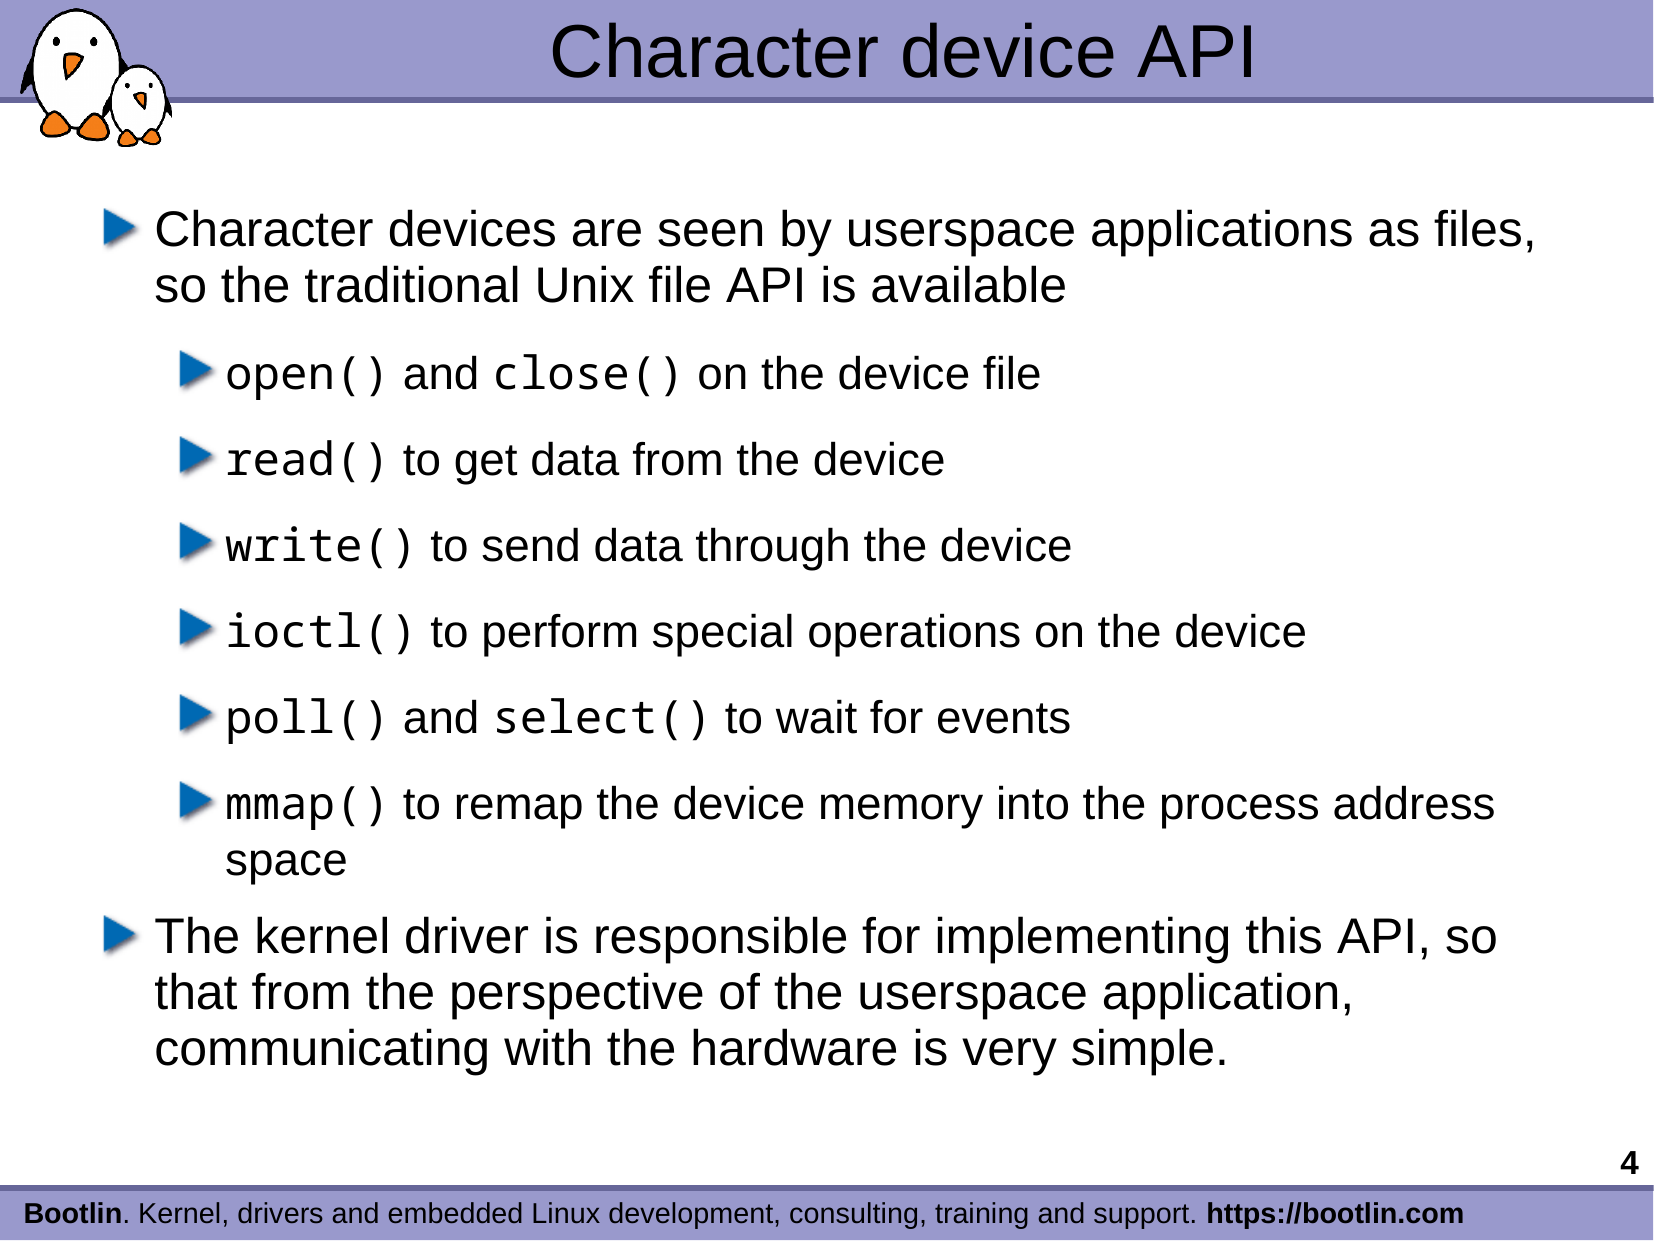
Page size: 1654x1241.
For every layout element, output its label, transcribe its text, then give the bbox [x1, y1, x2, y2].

title Character device API [178, 5, 1631, 97]
picture [20, 8, 172, 147]
list Character devices are seen by userspace applications as files, so the traditional Unix file API is available open() and close() on the device file read() to get data from the device write() to send data through the device ioctl() to perform special operations on the device poll() and select() to wait for events mmap() to remap the device memory into the process address space The kernel driver is responsible for implementing this API, so that from the perspective of the userspace application, communicating with the hardware is very simple. [83, 201, 1572, 1118]
